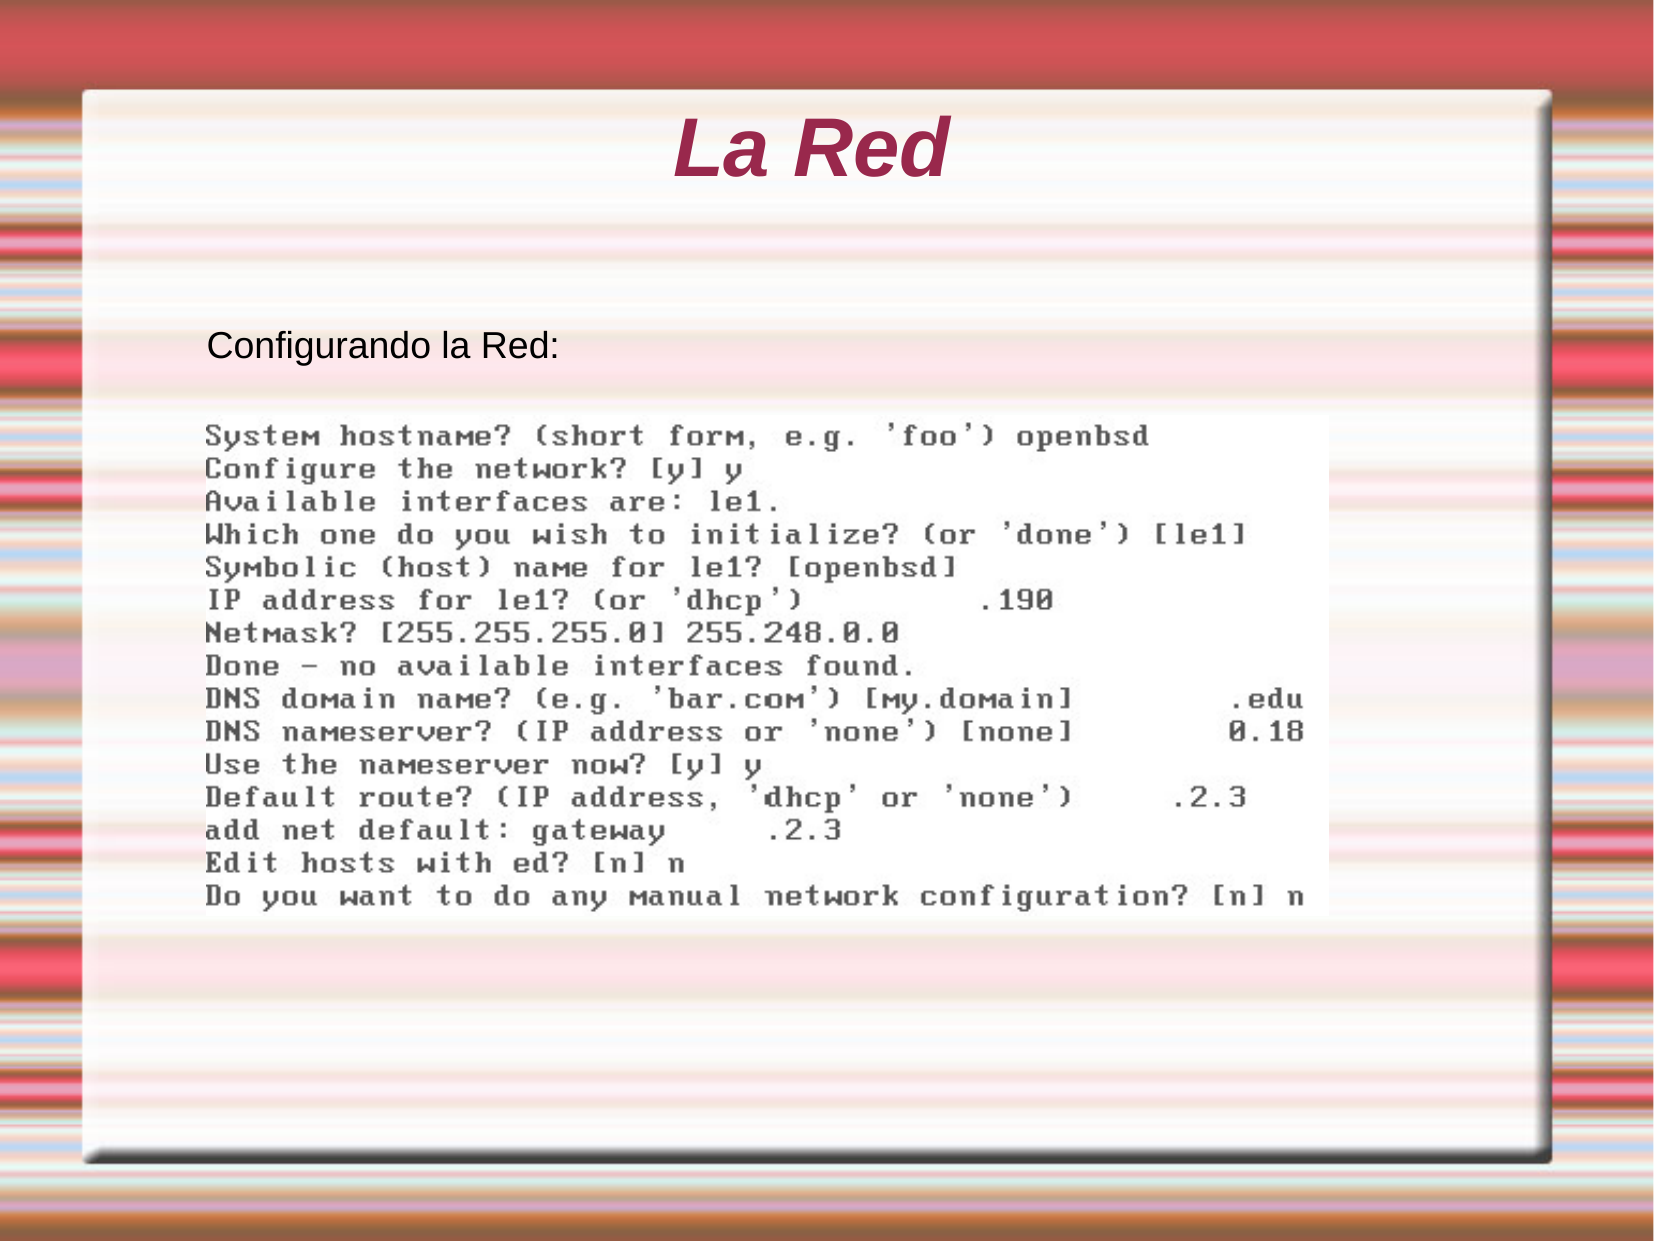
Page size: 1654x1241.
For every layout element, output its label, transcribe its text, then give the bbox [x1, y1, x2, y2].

title La Red [88, 88, 1536, 207]
text_box Configurando la Red: [206, 324, 650, 371]
picture [0, 0, 1654, 1241]
